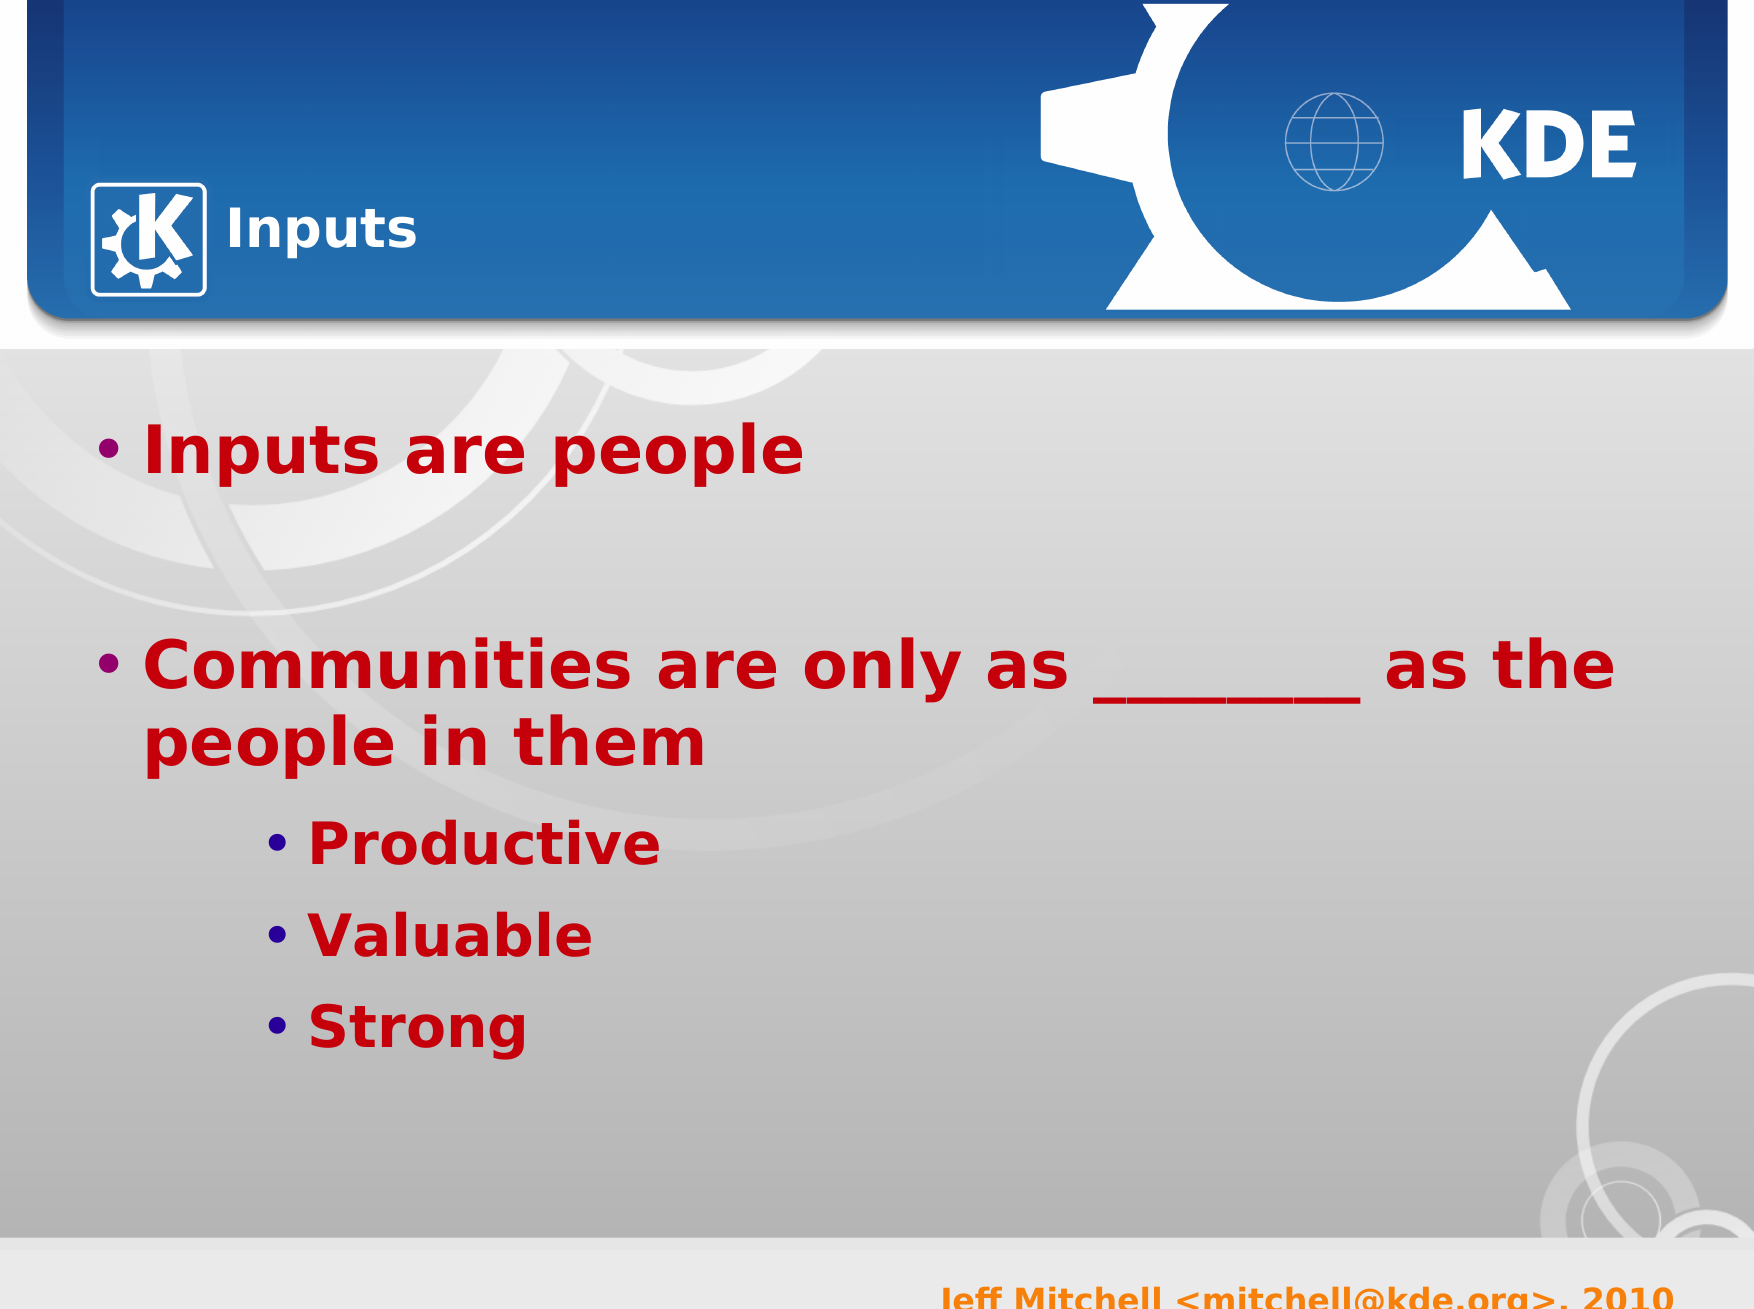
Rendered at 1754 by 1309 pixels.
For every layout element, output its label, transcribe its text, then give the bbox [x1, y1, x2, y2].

title Inputs [225, 194, 1126, 264]
list Inputs are people Communities are only as ________ as the people in them Productive Valuable Strong [71, 411, 1651, 1163]
picture [0, 0, 1754, 1237]
